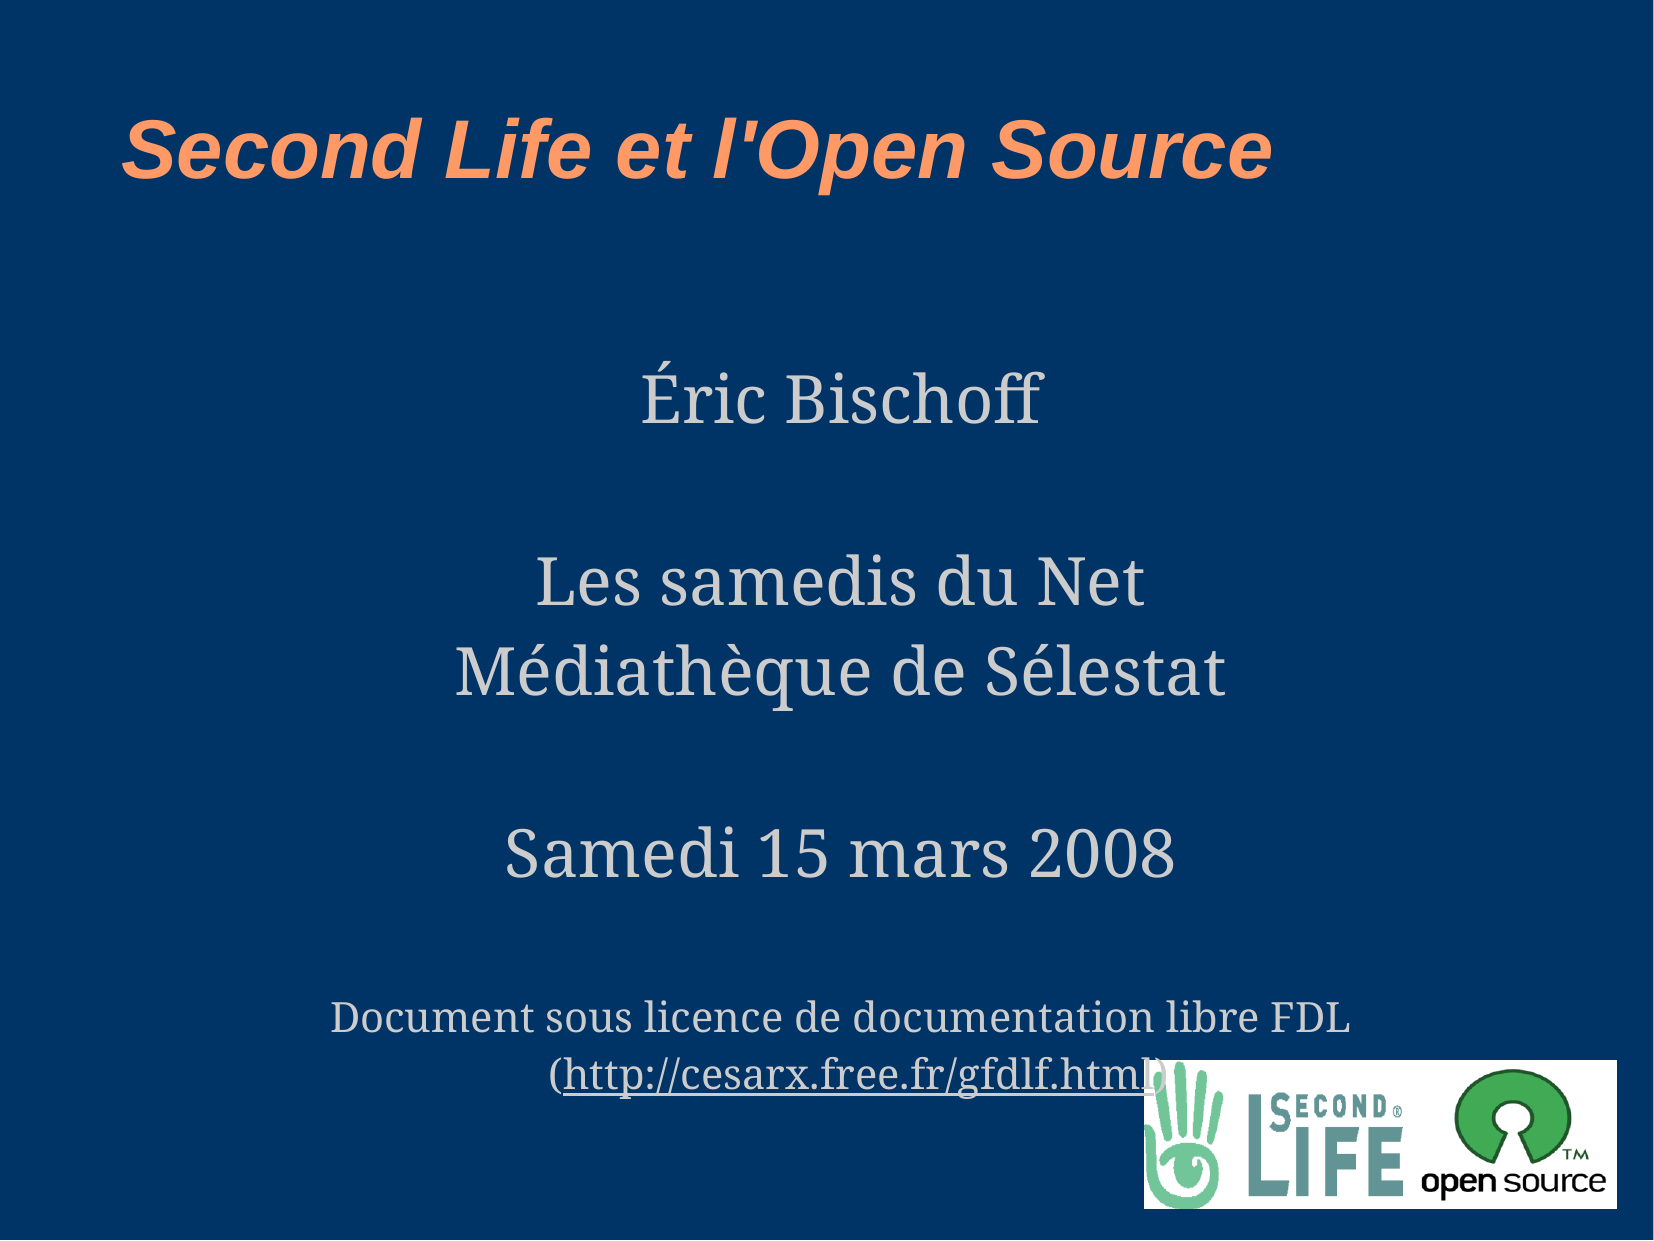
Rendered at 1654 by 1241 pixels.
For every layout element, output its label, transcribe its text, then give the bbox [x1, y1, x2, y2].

title Second Life et l'Open Source [121, 53, 1534, 246]
subtitle Éric Bischoff Les samedis du Net Médiathèque de Sélestat Samedi 15 mars 2008 Document sous licence de documentation libre FDL (http://cesarx.free.fr/gfdlf.html) [121, 329, 1561, 1125]
picture [1144, 1060, 1617, 1209]
